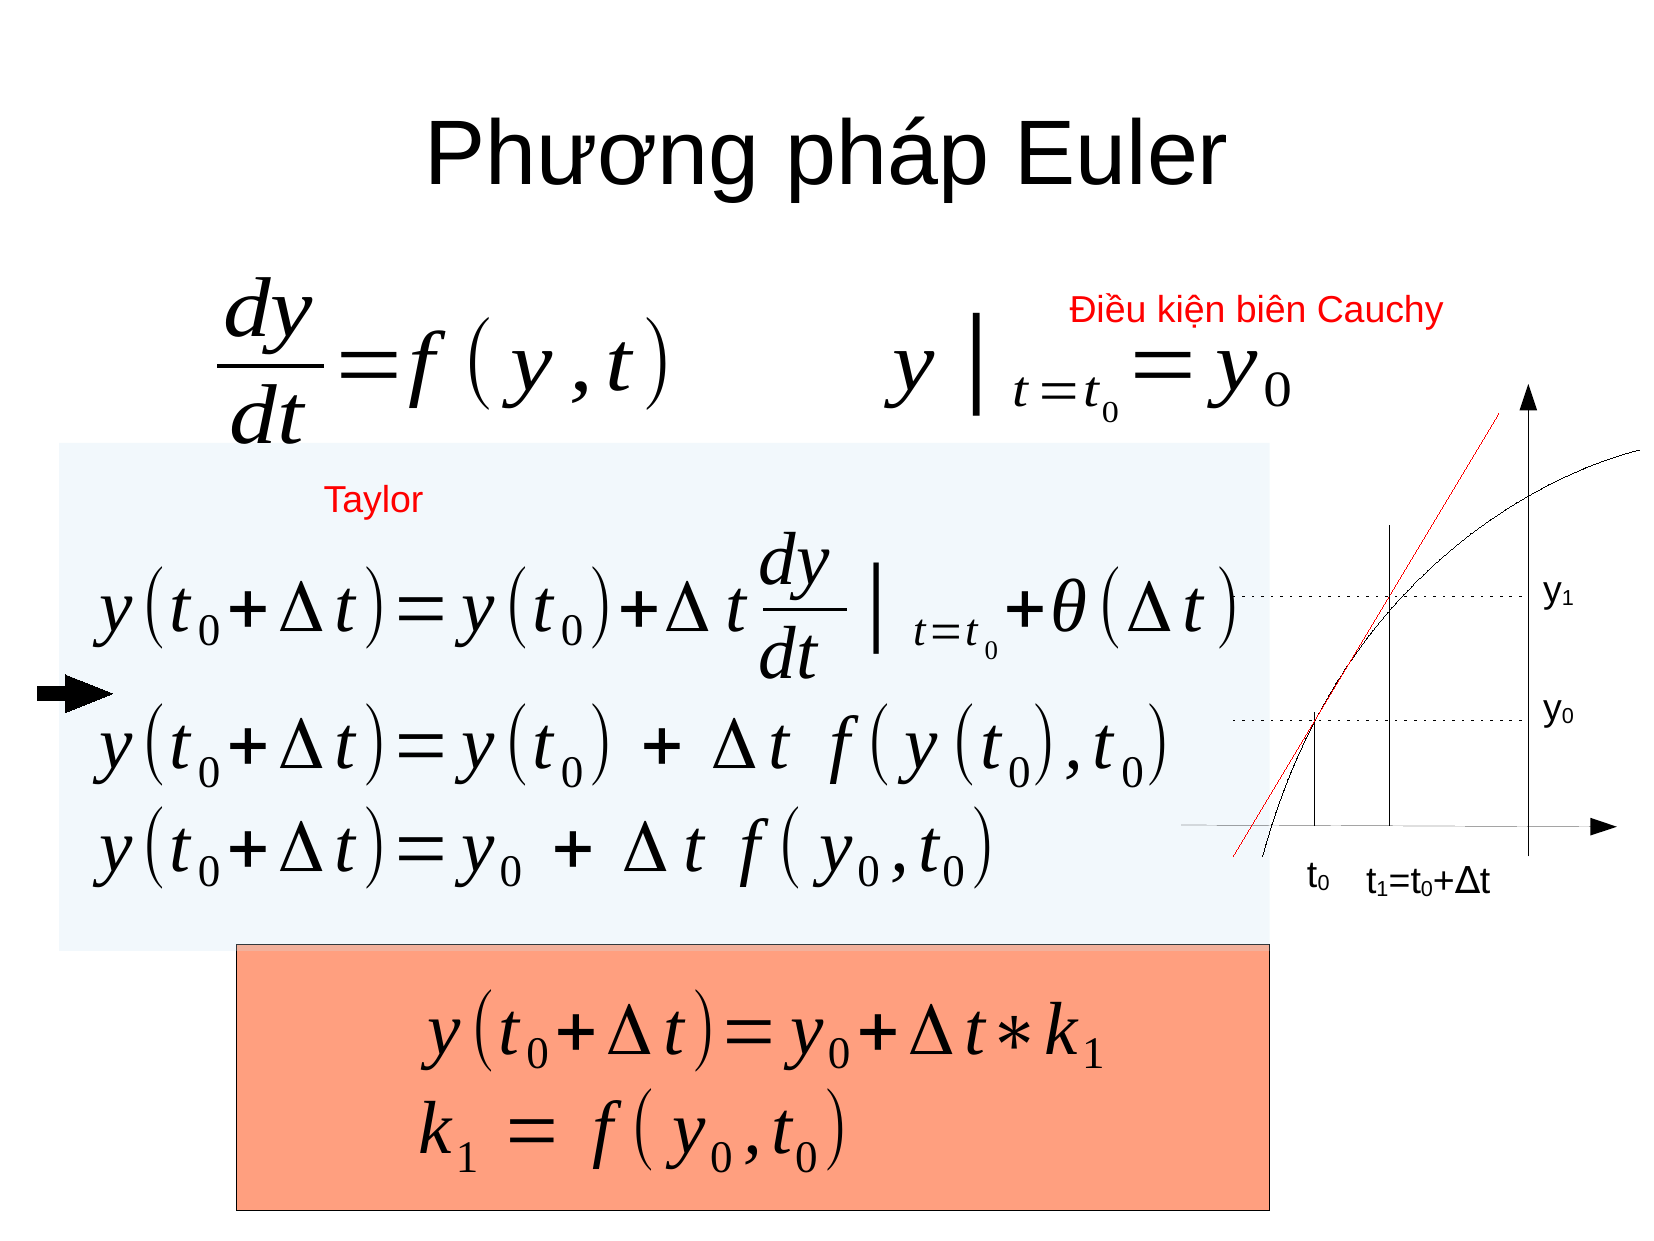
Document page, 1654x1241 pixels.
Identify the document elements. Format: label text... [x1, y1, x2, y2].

text_box Taylor [308, 470, 439, 528]
chart [399, 983, 1123, 1182]
text_box t0 [1292, 846, 1351, 945]
chart [70, 518, 1258, 898]
text_box t1=t0+∆t [1351, 846, 1529, 945]
chart [187, 262, 1317, 465]
title Phương pháp Euler [82, 56, 1571, 250]
text_box y0 [1528, 679, 1617, 778]
text_box Điều kiện biên Cauchy [1054, 280, 1463, 338]
text_box [37, 442, 1270, 1211]
text_box y1 [1528, 561, 1647, 660]
